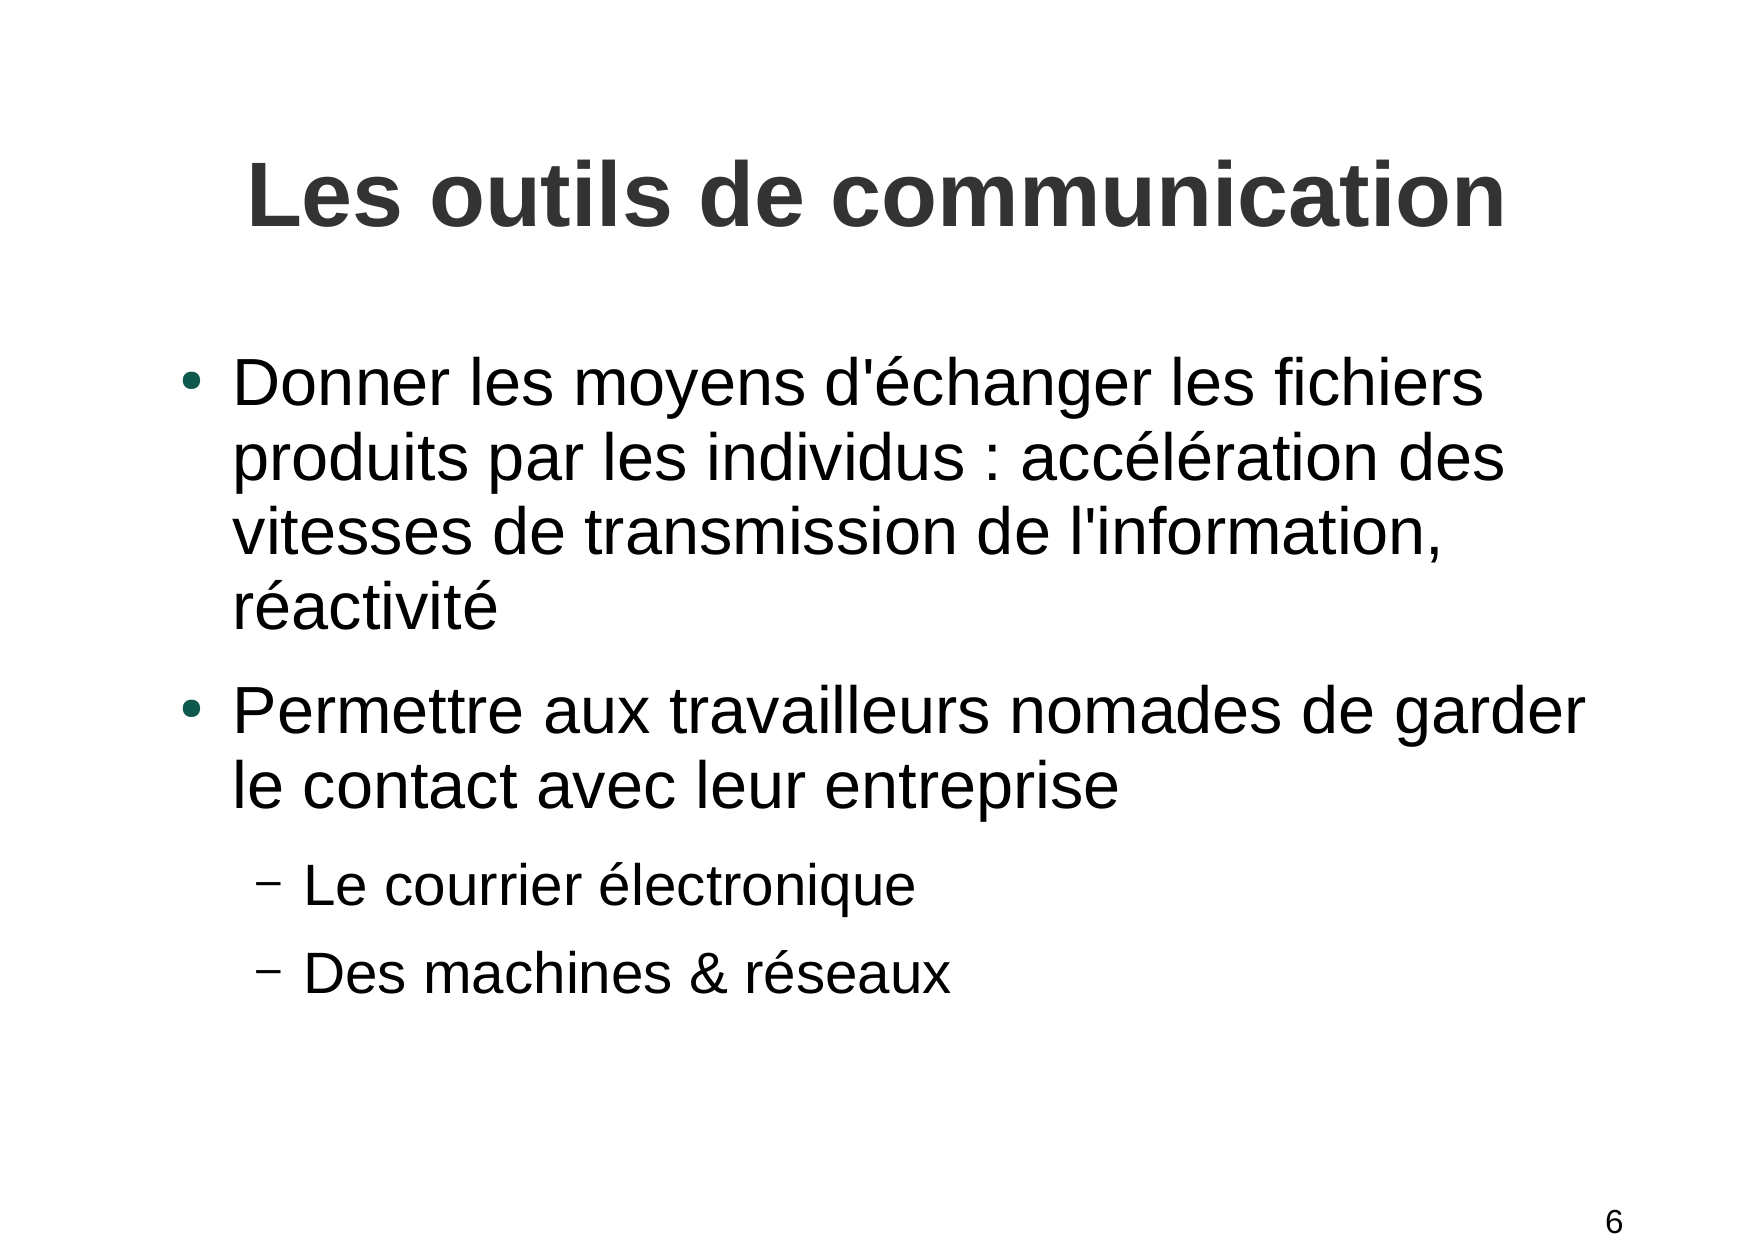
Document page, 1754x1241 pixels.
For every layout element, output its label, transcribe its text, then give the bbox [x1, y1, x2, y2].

title Les outils de communication [128, 91, 1627, 299]
list Donner les moyens d'échanger les fichiers produits par les individus : accélération des vitesses de transmission de l'information, réactivité Permettre aux travailleurs nomades de garder le contact avec leur entreprise Le courrier électronique Des machines & réseaux [161, 344, 1627, 1127]
